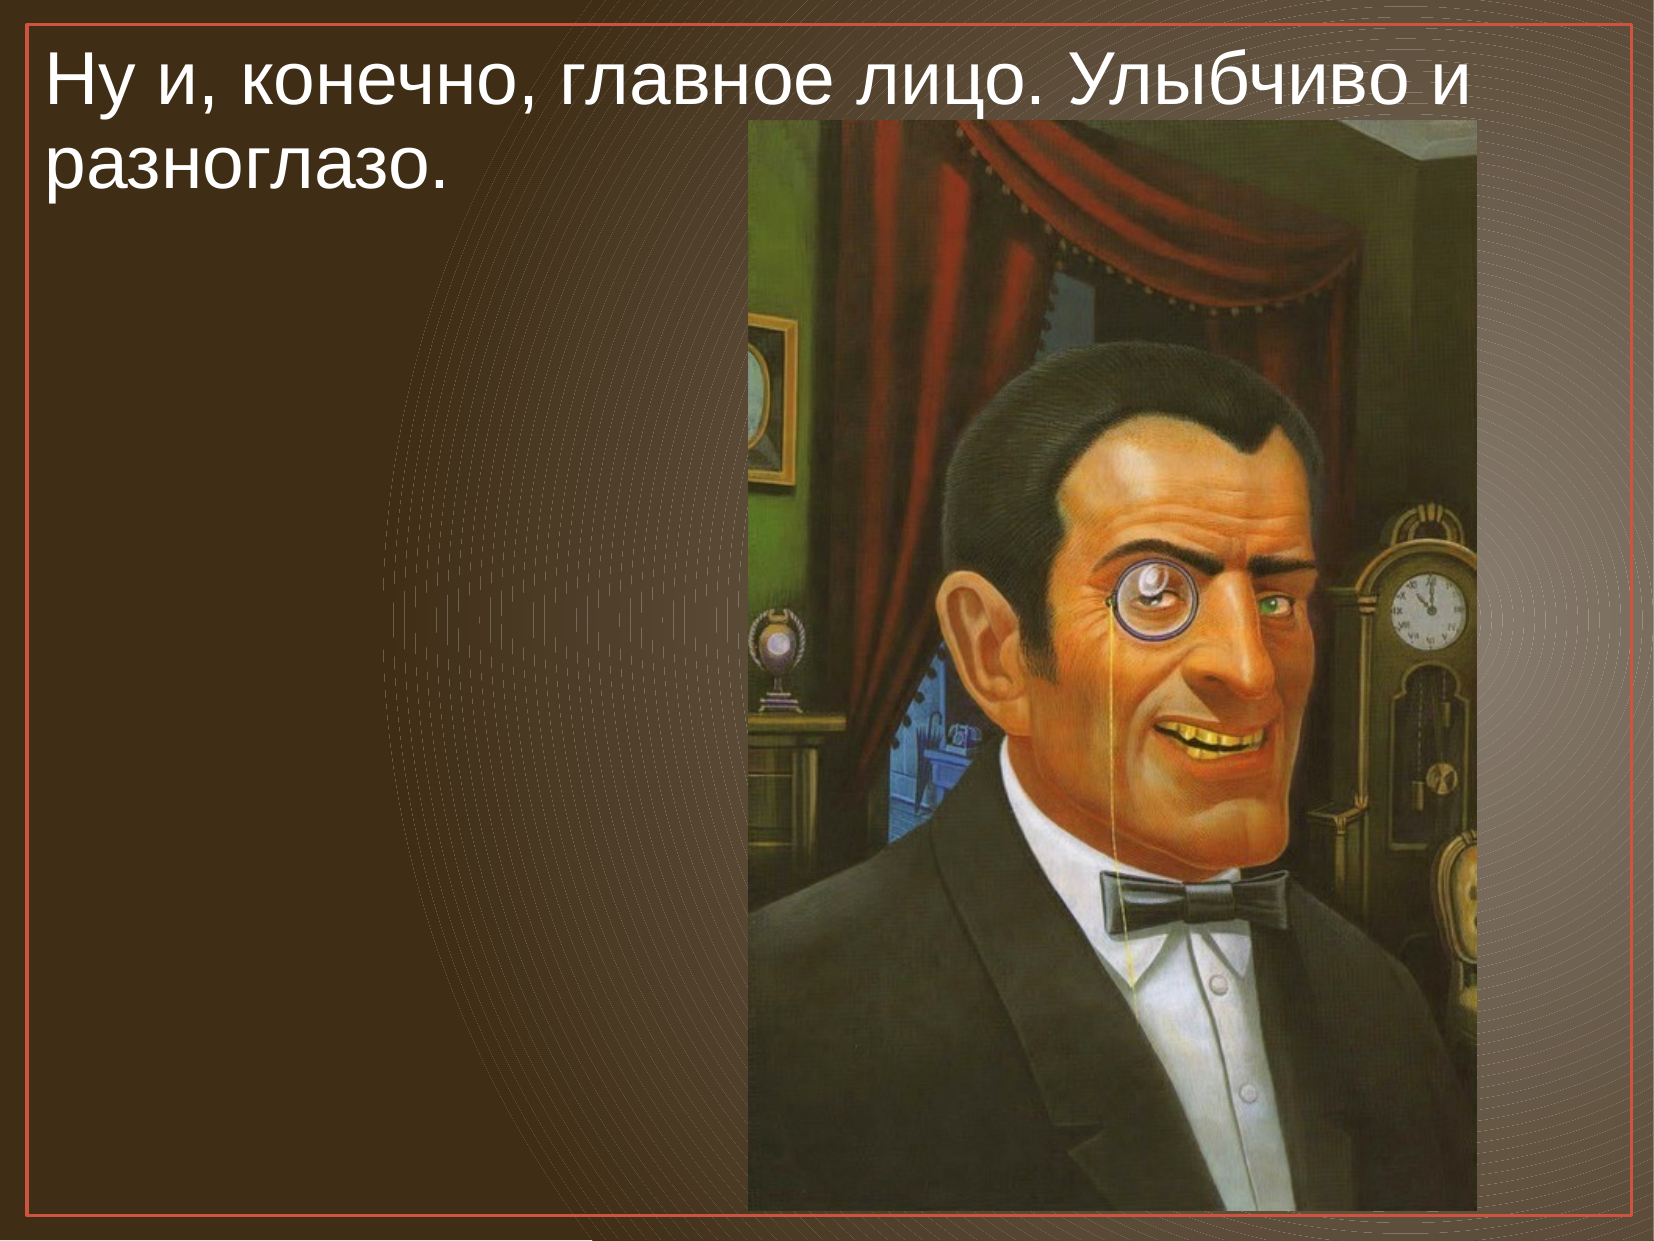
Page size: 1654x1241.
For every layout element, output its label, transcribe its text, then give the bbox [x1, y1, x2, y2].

text_box Ну и, конечно, главное лицо. Улыбчиво и разноглазо. [29, 29, 1654, 290]
picture [748, 290, 1477, 1211]
